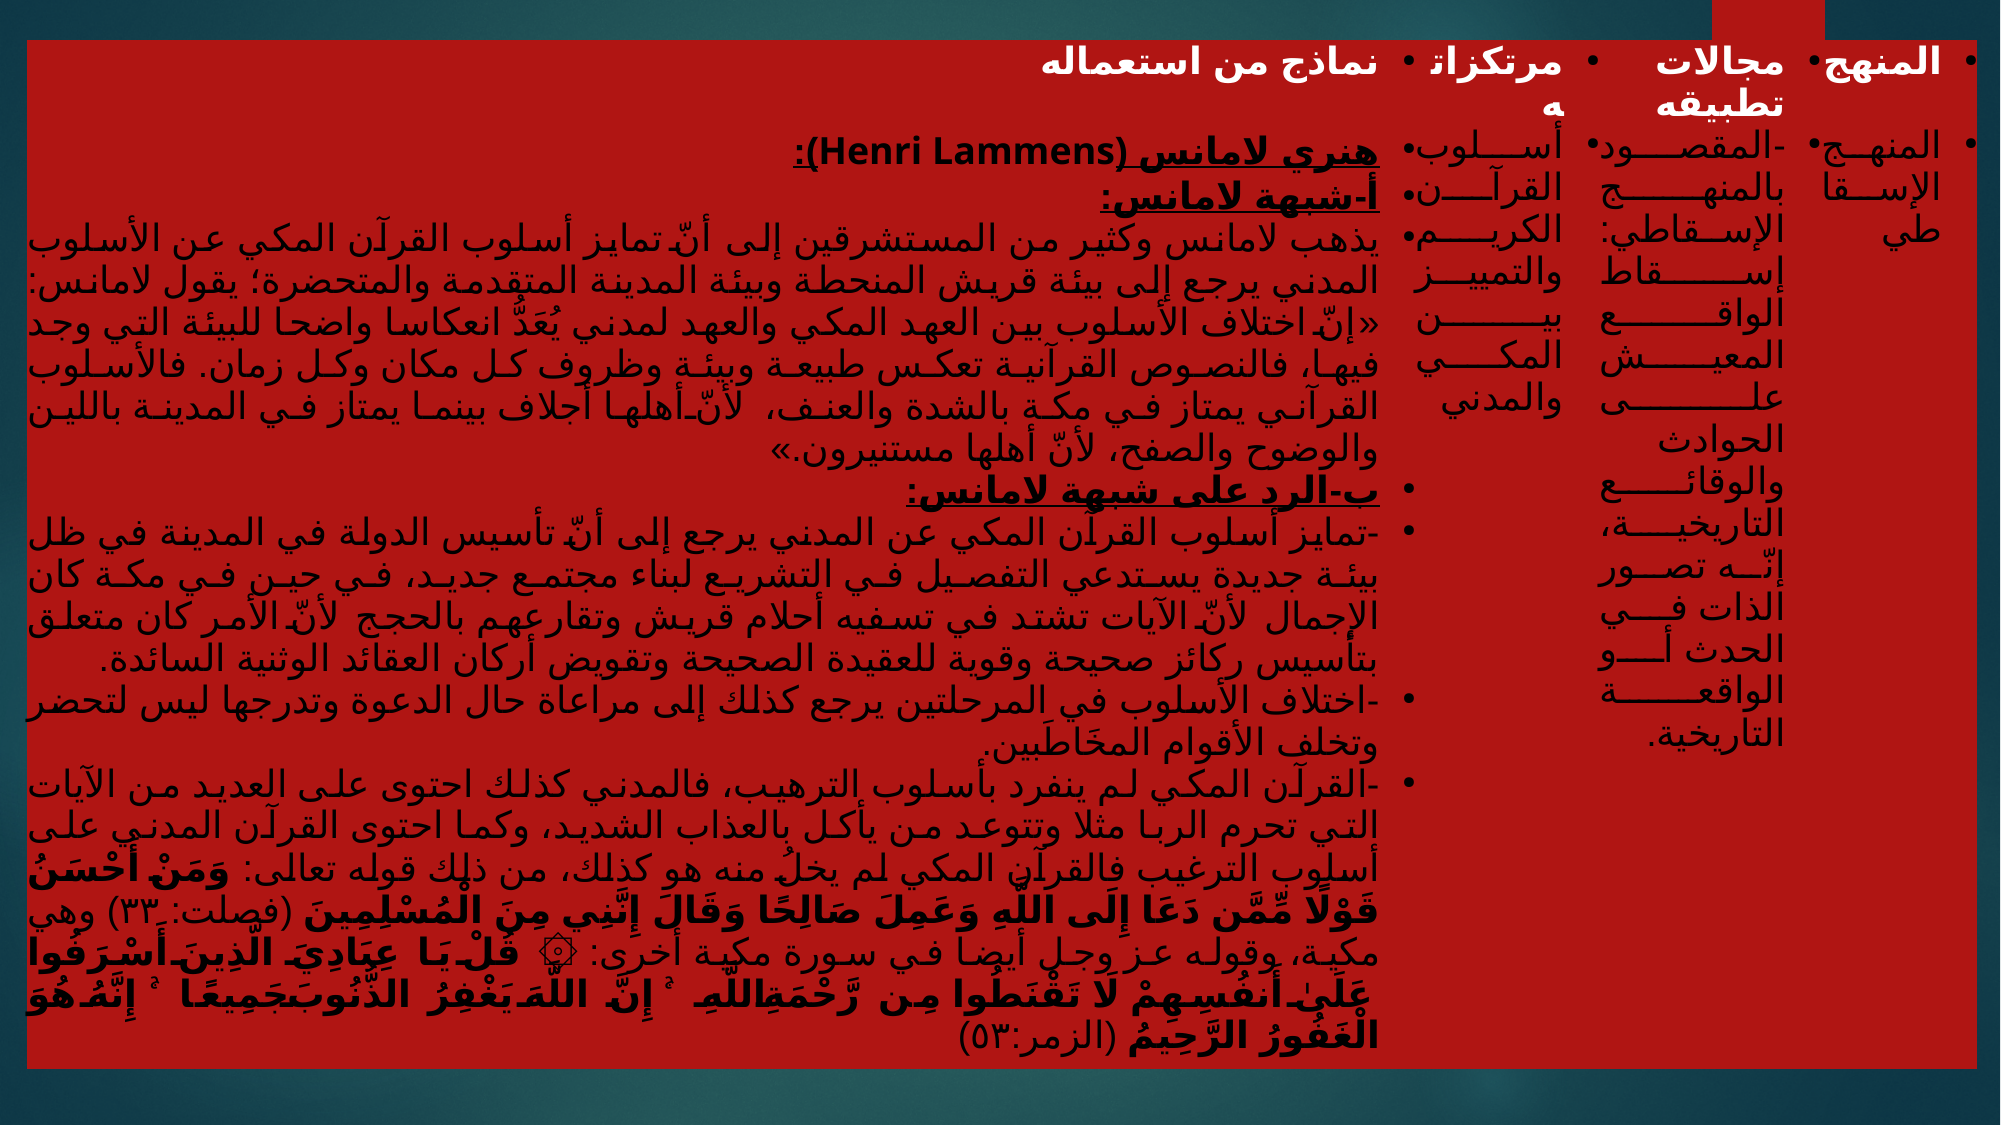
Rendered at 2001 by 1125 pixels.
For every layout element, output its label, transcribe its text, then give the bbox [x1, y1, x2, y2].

table_header نماذج من استعماله [27, 40, 1415, 124]
table_header المنهج [1821, 40, 1977, 124]
table_cell أسلوب القرآن الكريم والتمييز بين المكي والمدني [1415, 124, 1599, 1069]
table_cell -المقصود بالمنهج الإسقاطي: إسقاط الواقع المعيش على الحوادث والوقائع التاريخية، إنّه تصور الذات في الحدث أو الواقعة التاريخية. [1599, 124, 1821, 1069]
table_header مرتكزاته [1415, 40, 1599, 124]
table_cell هنري لامانس (Henri Lammens): أ-شبهة لامانس: يذهب لامانس وكثير من المستشرقين إلى أنّ تمايز أسلوب القرآن المكي عن الأسلوب المدني يرجع إلى بيئة قريش المنحطة وبيئة المدينة المتقدمة والمتحضرة؛ يقول لامانس: «إنّ اختلاف الأسلوب بين العهد المكي والعهد لمدني يُعَدُّ انعكاسا واضحا للبيئة التي وجد فيها، فالنصوص القرآنية تعكس طبيعة وبيئة وظروف كل مكان وكل زمان. فالأسلوب القرآني يمتاز في مكة بالشدة والعنف، لأنّ أهلها أجلاف بينما يمتاز في المدينة باللين والوضوح والصفح، لأنّ أهلها مستنيرون.» ب-الرد على شبهة لامانس: -تمايز أسلوب القرآن المكي عن المدني يرجع إلى أنّ تأسيس الدولة في المدينة في ظل بيئة جديدة يستدعي التفصيل في التشريع لبناء مجتمع جديد، في حين في مكة كان الإجمال لأنّ الآيات تشتد في تسفيه أحلام قريش وتقارعهم بالحجج لأنّ الأمر كان متعلق بتأسيس ركائز صحيحة وقوية للعقيدة الصحيحة وتقويض أركان العقائد الوثنية السائدة. -اختلاف الأسلوب في المرحلتين يرجع كذلك إلى مراعاة حال الدعوة وتدرجها ليس لتحضر وتخلف الأقوام المخَاطَبين. -القرآن المكي لم ينفرد بأسلوب الترهيب، فالمدني كذلك احتوى على العديد من الآيات التي تحرم الربا مثلا وتتوعد من يأكل بالعذاب الشديد، وكما احتوى القرآن المدني على أسلوب الترغيب فالقرآن المكي لم يخلُ منه هو كذلك، من ذلك قوله تعالى: وَمَنْ أَحْسَنُ قَوْلًا مِّمَّن دَعَا إِلَى اللَّهِ وَعَمِلَ صَالِحًا وَقَالَ إِنَّنِي مِنَ الْمُسْلِمِينَ (فصلت: ٣٣) وهي مكية، وقوله عز وجل أيضا في سورة مكية أخرى: ۞ قُلْ يَا عِبَادِيَ الَّذِينَ أَسْرَفُوا عَلَىٰ أَنفُسِهِمْ لَا تَقْنَطُوا مِن رَّحْمَةِ اللَّهِ ۚ إِنَّ اللَّهَ يَغْفِرُ الذُّنُوبَ جَمِيعًا ۚ إِنَّهُ هُوَ الْغَفُورُ الرَّحِيمُ (الزمر:٥٣) [27, 124, 1415, 1069]
table_header مجالات تطبيقه [1599, 40, 1821, 124]
table_cell المنهج الإسقاطي [1821, 124, 1977, 1069]
